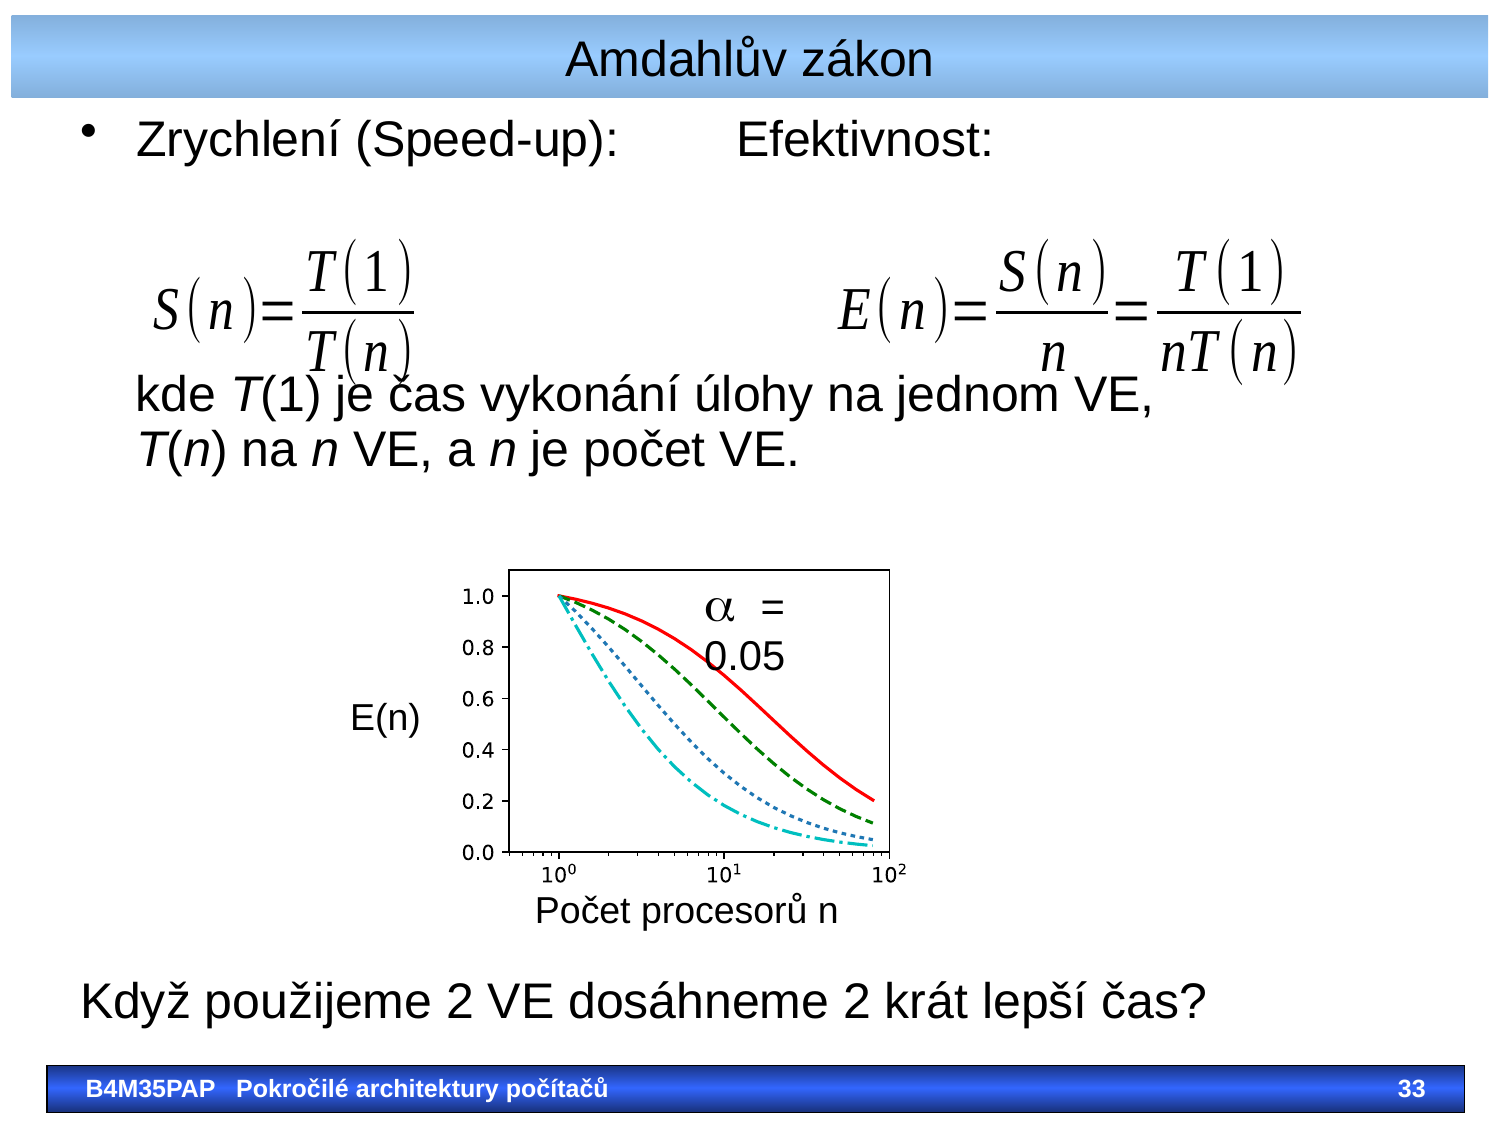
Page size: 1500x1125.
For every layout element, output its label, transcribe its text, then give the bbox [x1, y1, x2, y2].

footer B4M35PAP Pokročilé architektury počítačů [70, 1066, 1429, 1113]
title Amdahlův zákon [11, 15, 1489, 98]
chart [140, 234, 434, 391]
chart [821, 234, 1323, 391]
text_box E(n) [335, 689, 436, 747]
slide_number <number> [1346, 1065, 1441, 1112]
list Zrychlení (Speed-up): Efektivnost: kde T(1) je čas vykonání úlohy na jednom VE, T(n) na n VE, a n je počet VE. [64, 105, 1436, 507]
text_box Počet procesorů n [520, 881, 854, 939]
picture [447, 526, 938, 891]
text_box  = 0.05 [689, 576, 881, 657]
list Když použijeme 2 VE dosáhneme 2 krát lepší čas? [64, 967, 1436, 1066]
